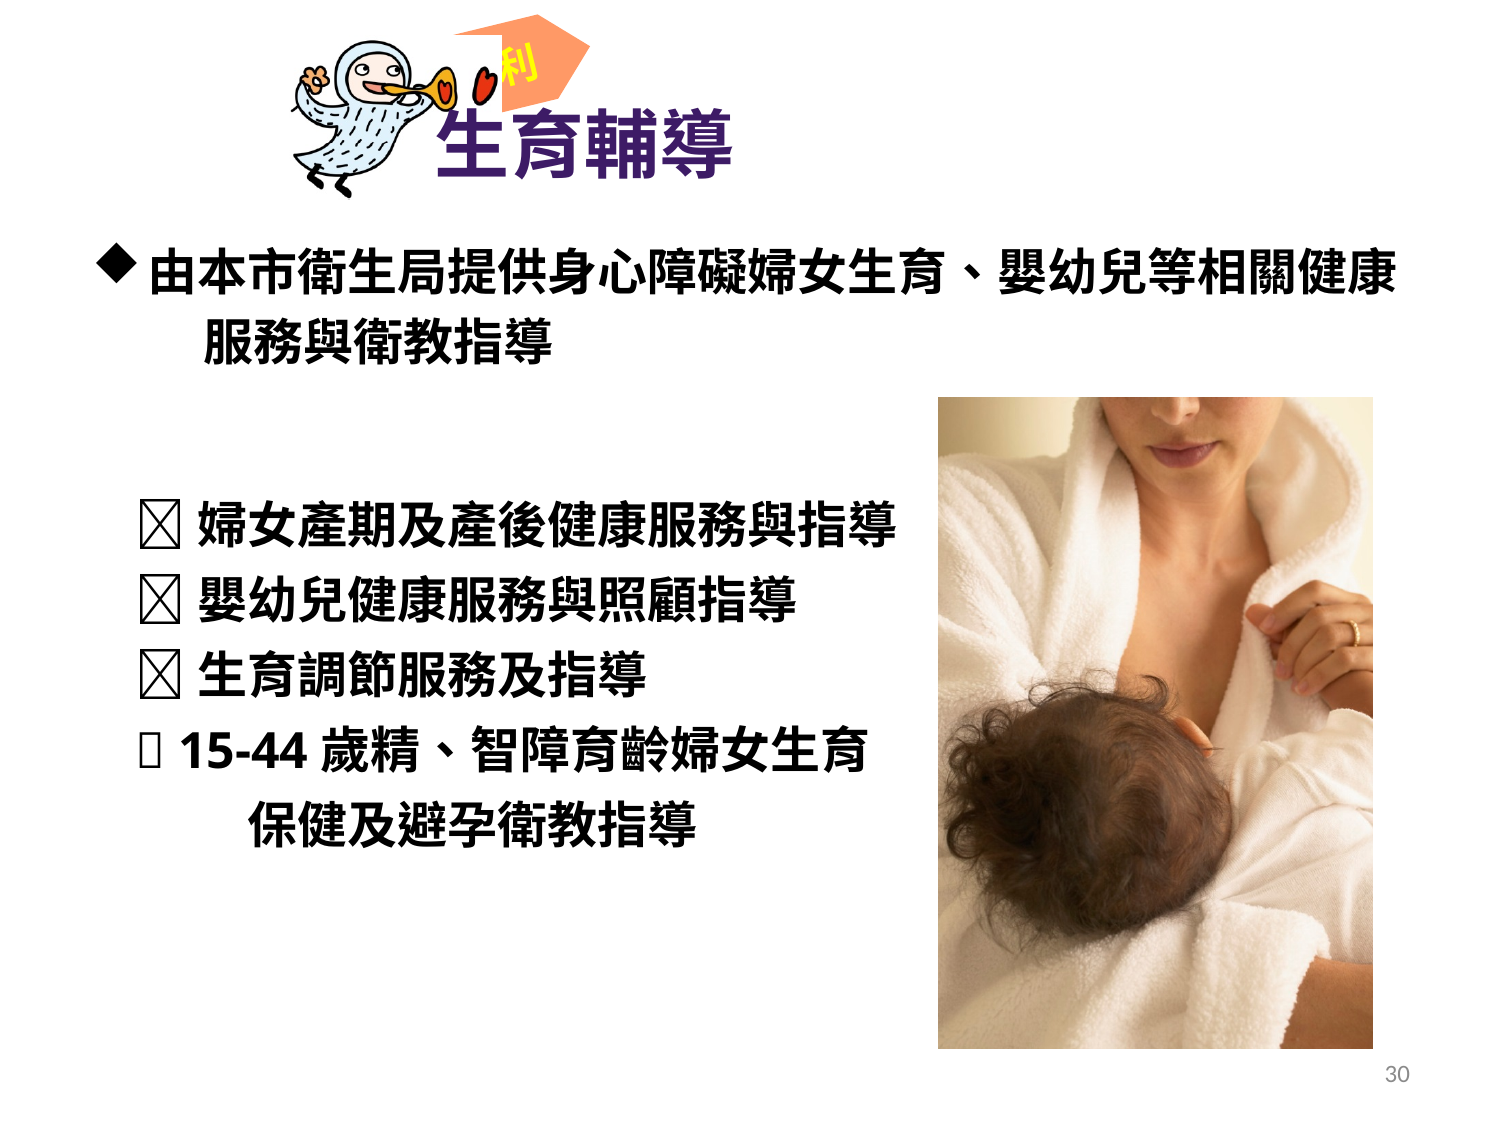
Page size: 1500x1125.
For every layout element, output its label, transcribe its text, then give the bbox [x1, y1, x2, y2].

slide_number <編號> [1074, 1042, 1425, 1103]
text_box 第3類福利 [453, 14, 591, 65]
picture [289, 35, 502, 200]
text_box 婦女產期及產後健康服務與指導 嬰幼兒健康服務與照顧指導 生育調節服務及指導  15-44歲精、智障育齡婦女生育 保健及避孕衛教指導 [120, 471, 913, 861]
list 由本市衛生局提供身心障礙婦女生育、嬰幼兒等相關健康 服務與衛教指導 [76, 232, 1450, 472]
title 生育輔導 [419, 65, 1500, 220]
picture [938, 397, 1373, 1049]
